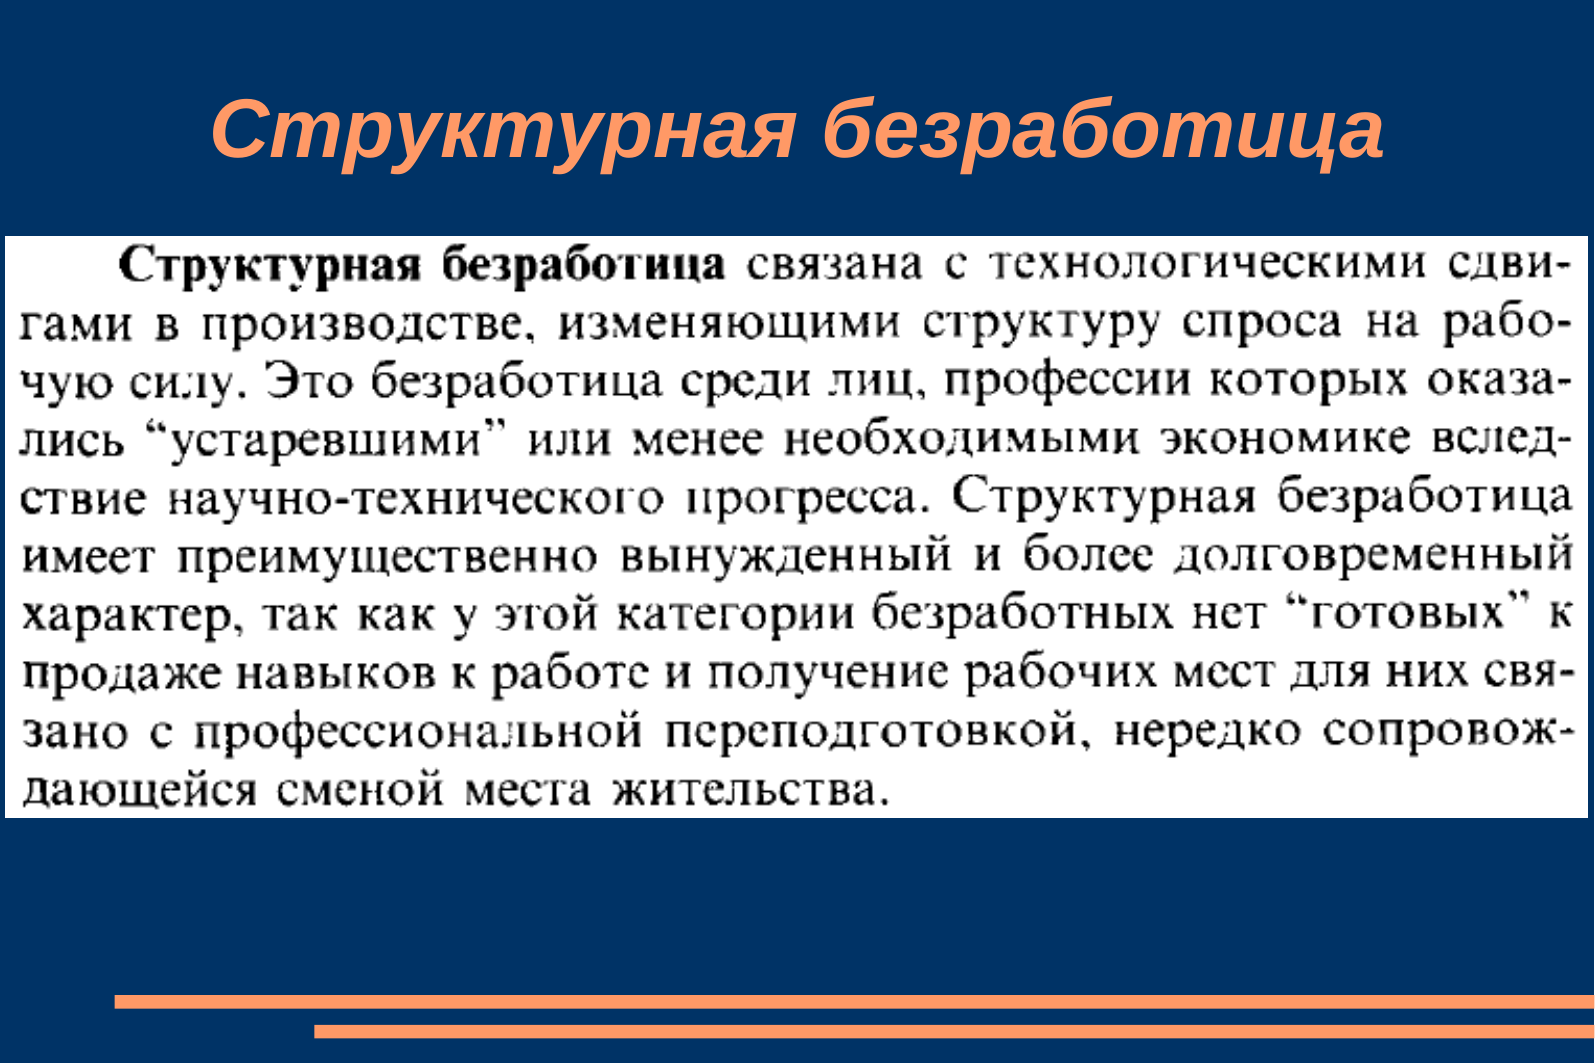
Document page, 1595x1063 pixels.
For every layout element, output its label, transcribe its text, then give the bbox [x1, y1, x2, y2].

picture [5, 236, 1588, 818]
title Структурная безработица [117, 39, 1479, 218]
